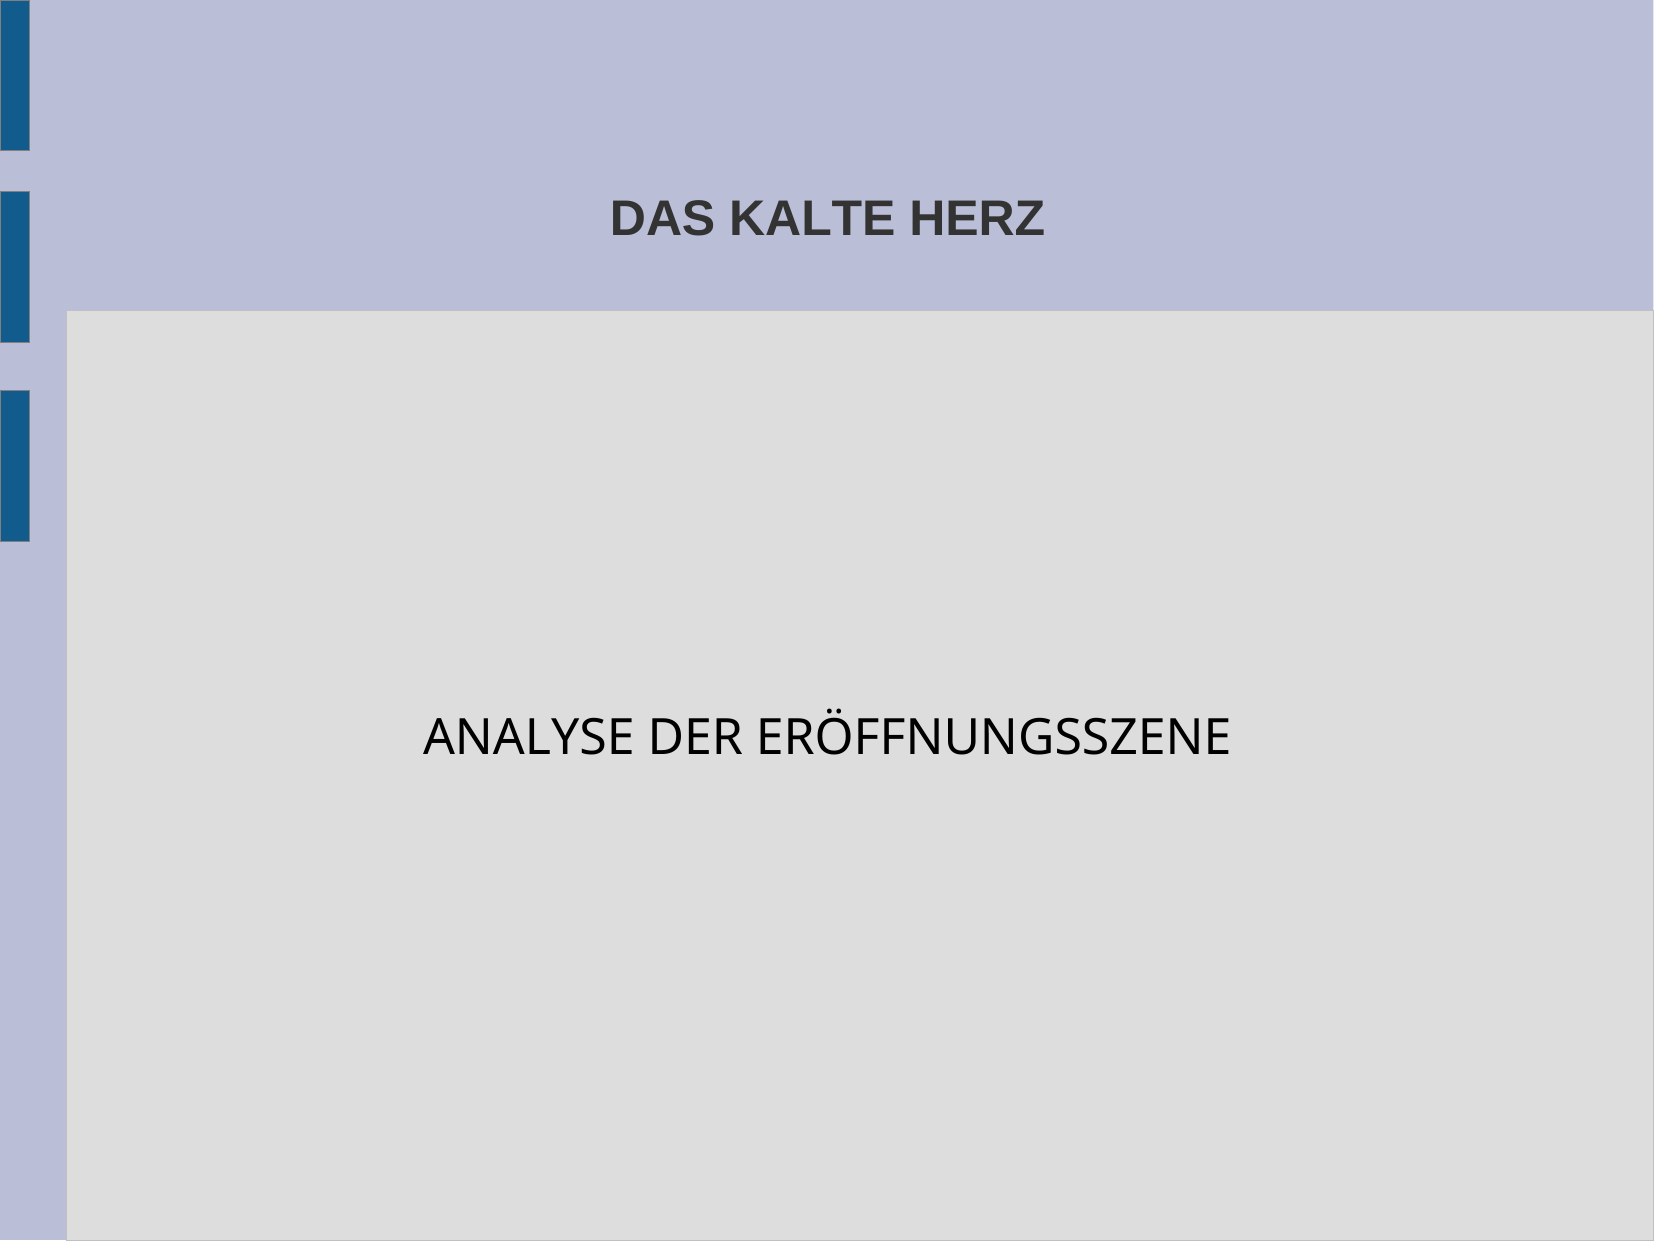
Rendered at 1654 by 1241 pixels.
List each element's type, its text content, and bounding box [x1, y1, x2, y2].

subtitle ANALYSE DER ERÖFFNUNGSSZENE [121, 344, 1534, 1127]
title DAS KALTE HERZ [121, 114, 1534, 322]
